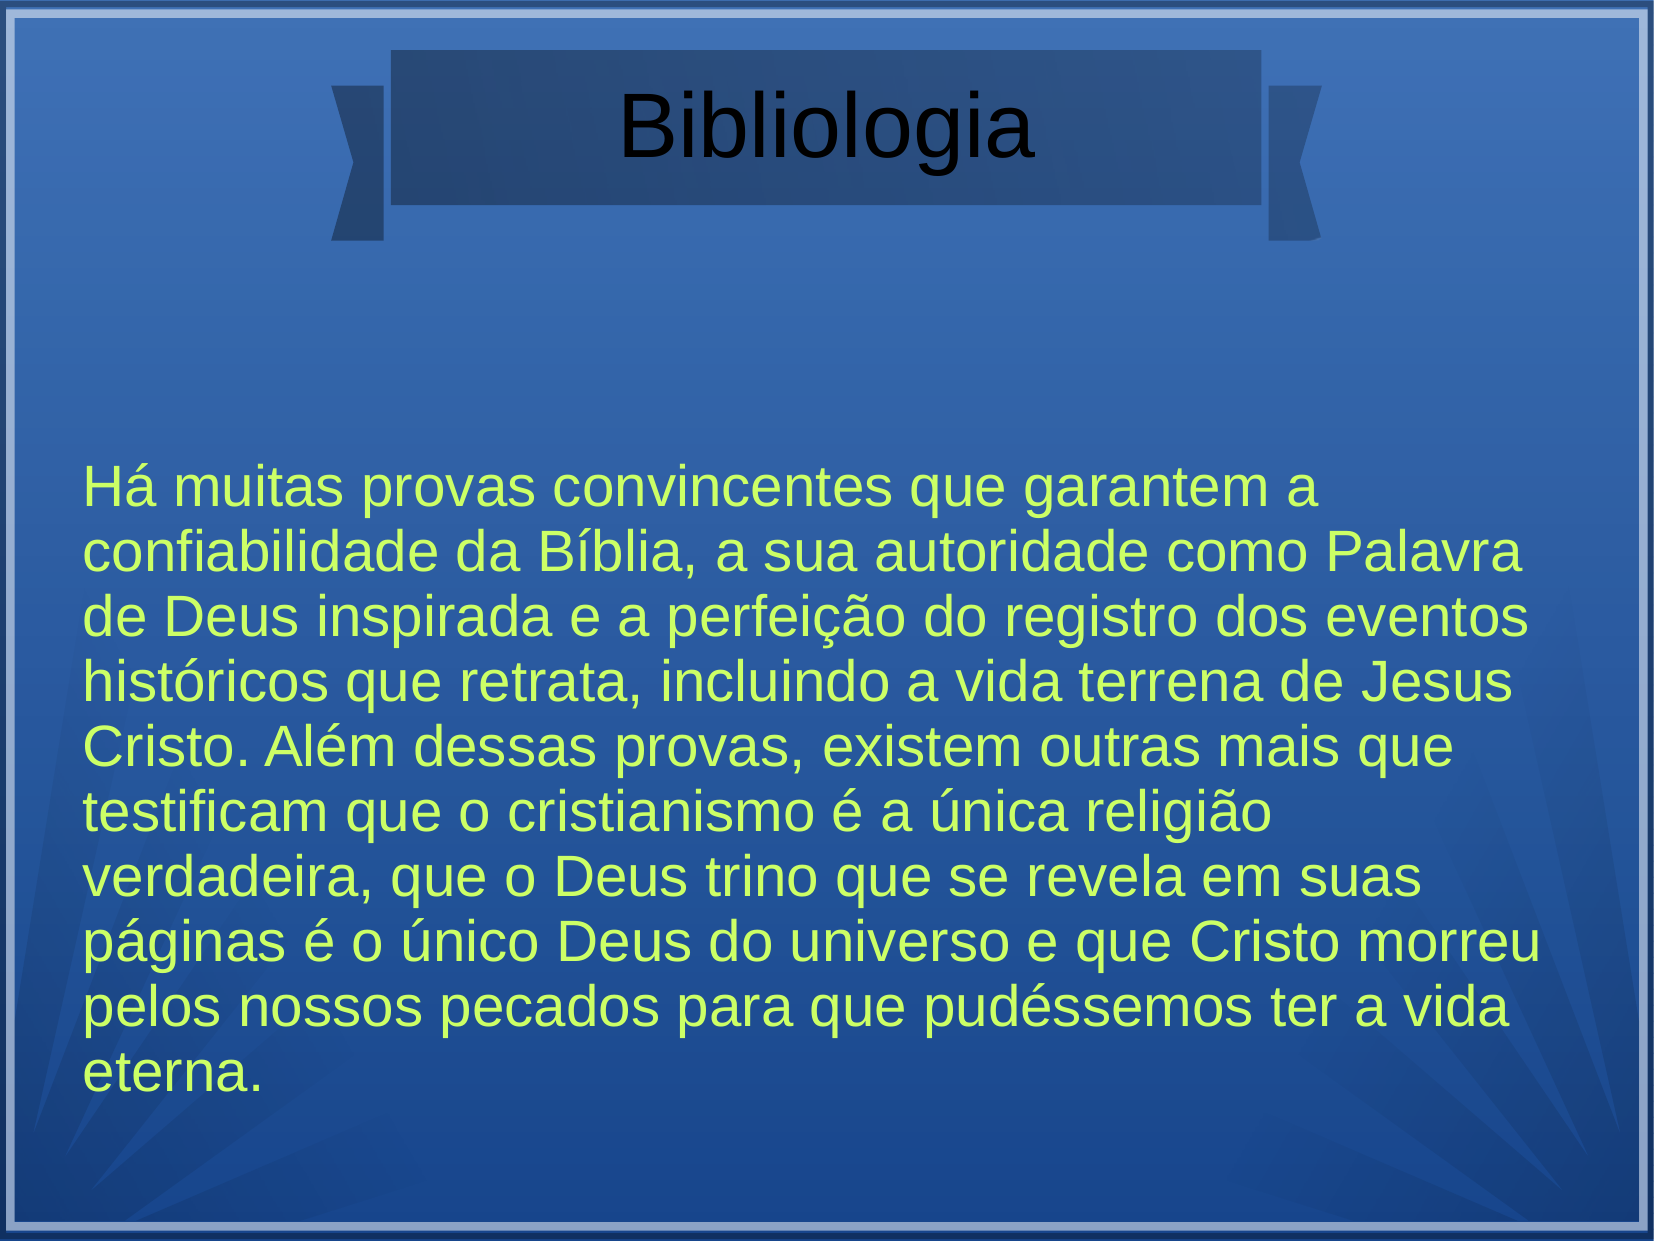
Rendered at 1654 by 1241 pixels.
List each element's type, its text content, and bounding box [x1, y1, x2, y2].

title Bibliologia [389, 47, 1264, 205]
subtitle Há muitas provas convincentes que garantem a confiabilidade da Bíblia, a sua autoridade como Palavra de Deus inspirada e a perfeição do registro dos eventos históricos que retrata, incluindo a vida terrena de Jesus Cristo. Além dessas provas, existem outras mais que testificam que o cristianismo é a única religião verdadeira, que o Deus trino que se revela em suas páginas é o único Deus do universo e que Cristo morreu pelos nossos pecados para que pudéssemos ter a vida eterna. [82, 299, 1571, 1241]
